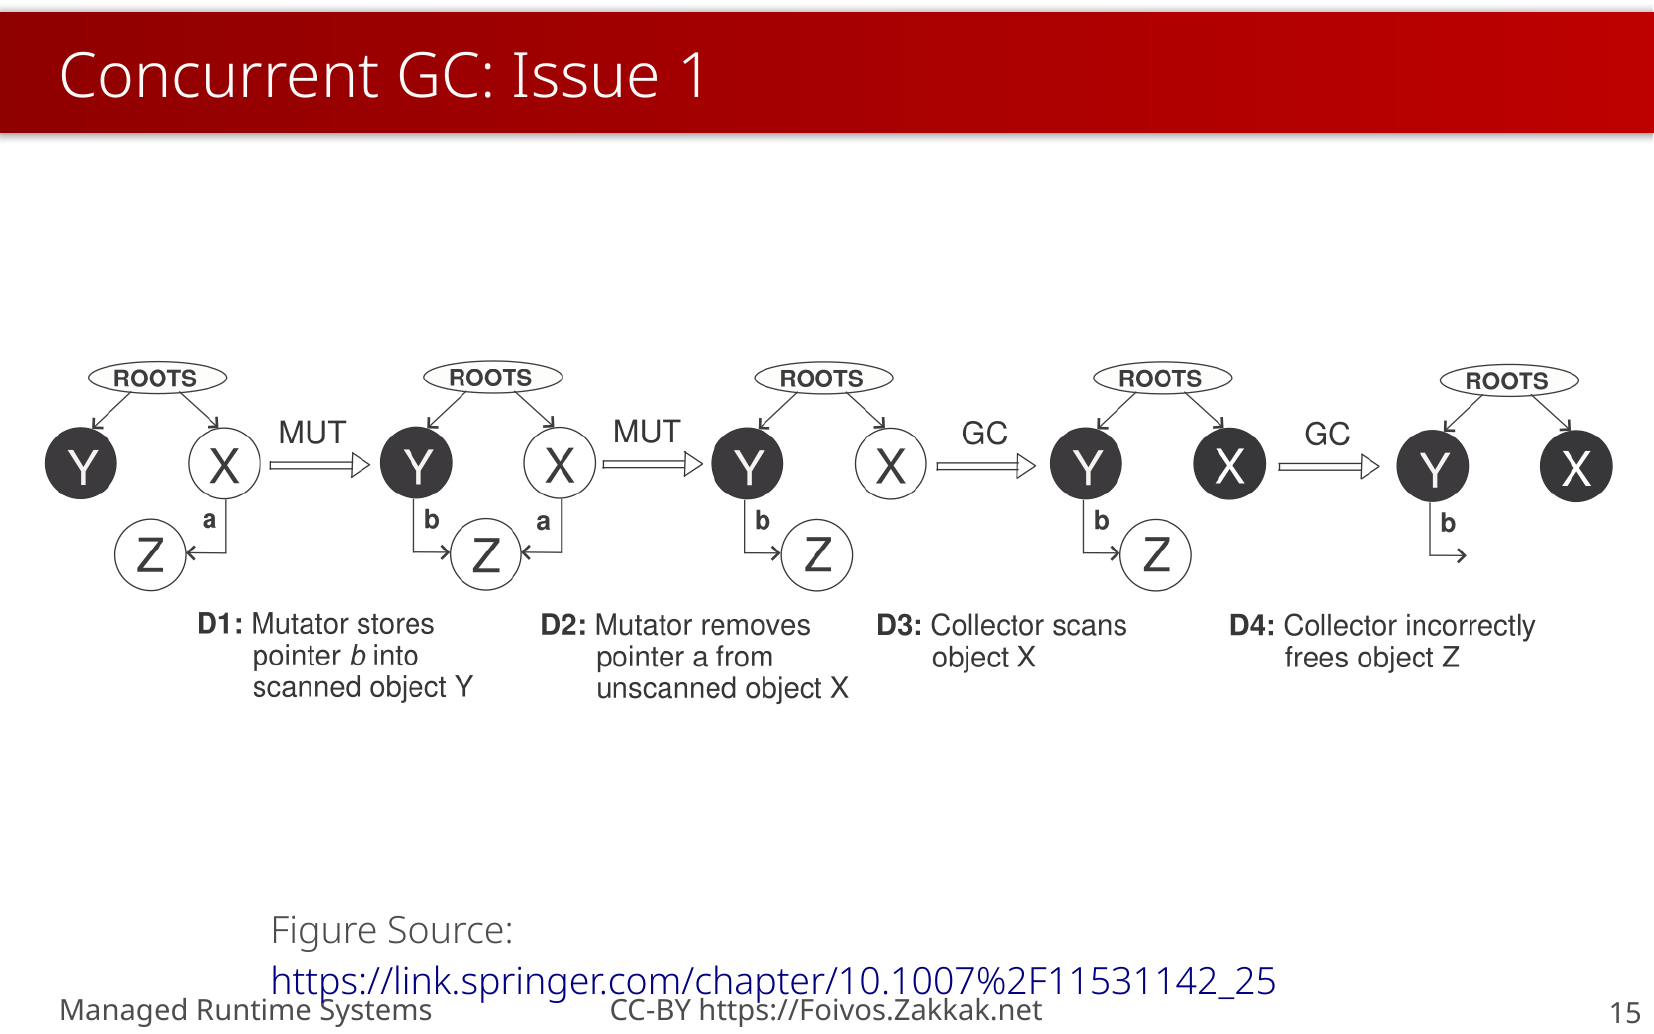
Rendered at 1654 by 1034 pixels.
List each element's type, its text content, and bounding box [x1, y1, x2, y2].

title Concurrent GC: Issue 1 [58, 7, 1329, 139]
picture [8, 323, 1622, 722]
text_box Figure Source:https://link.springer.com/chapter/10.1007%2F11531142_25 [255, 895, 1398, 968]
